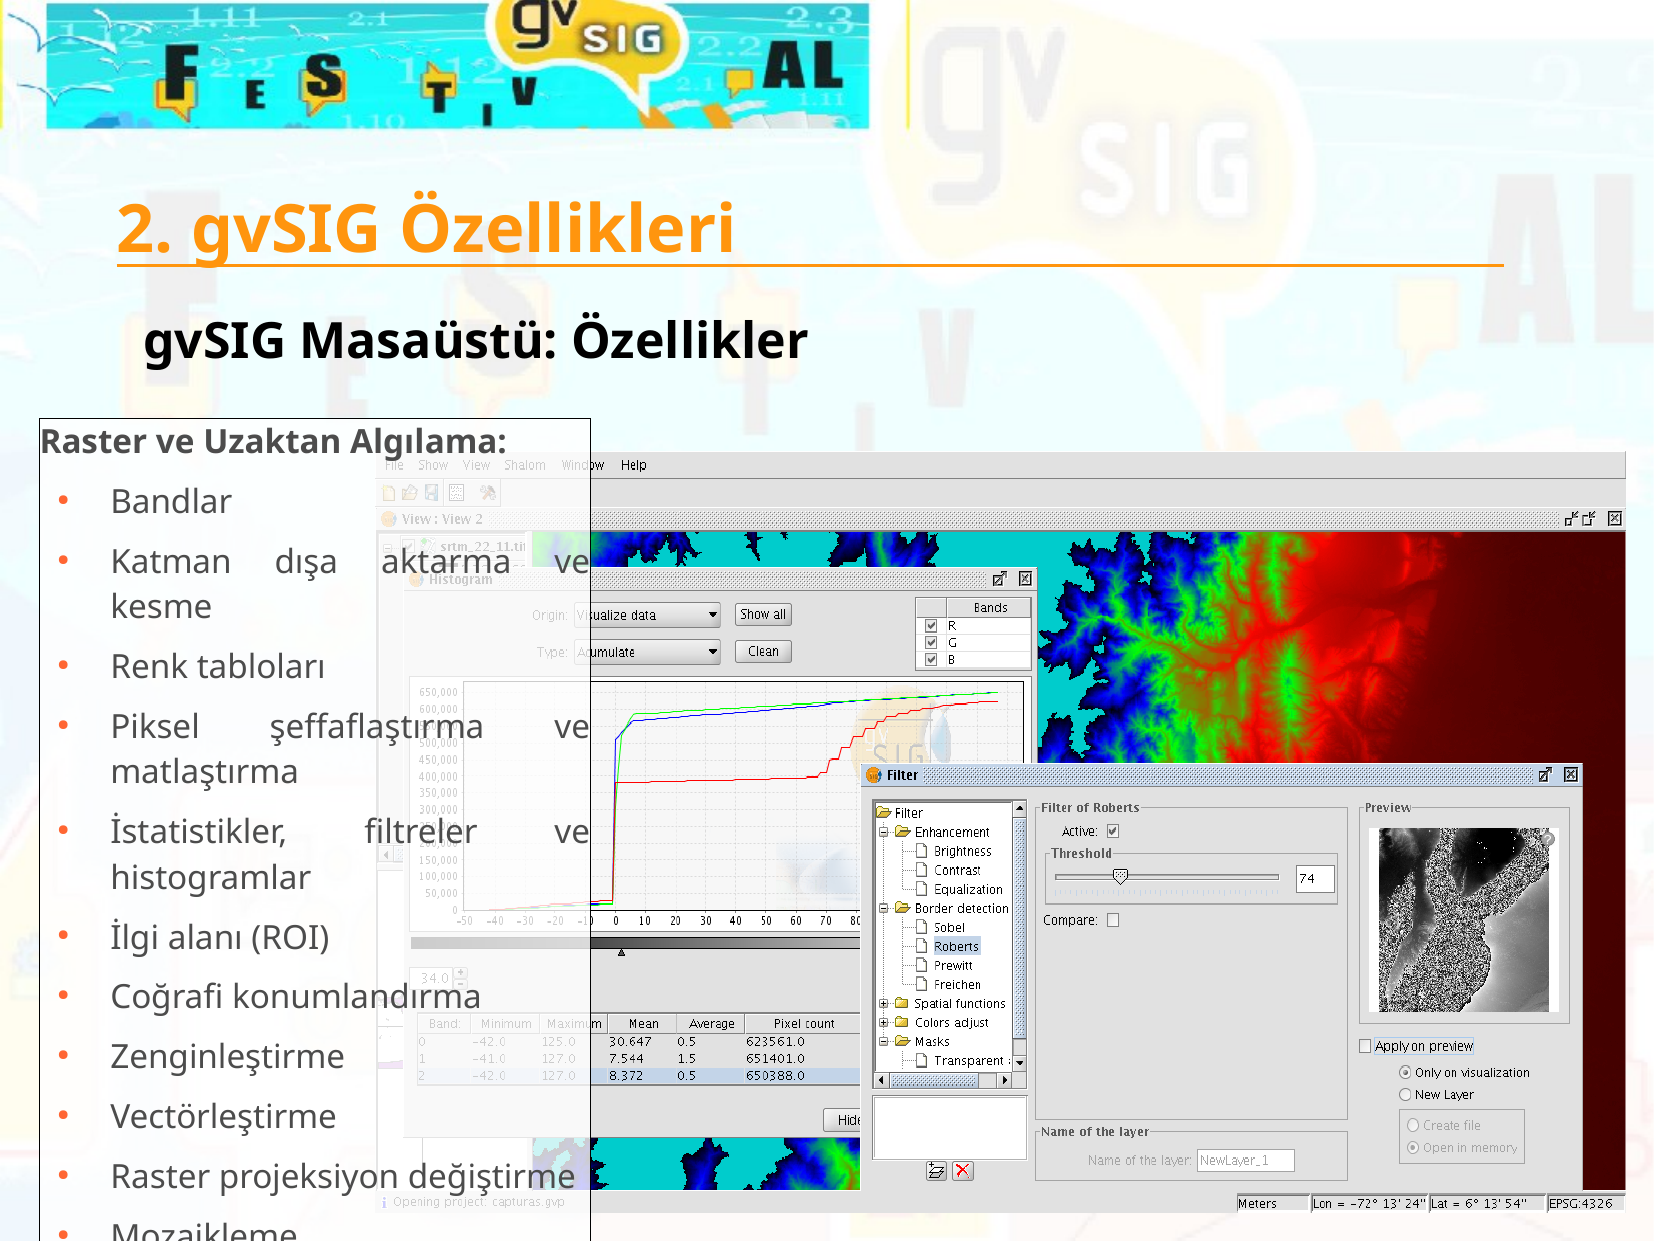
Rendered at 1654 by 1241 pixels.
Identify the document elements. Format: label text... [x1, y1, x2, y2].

title 2. gvSIG Özellikleri [116, 177, 1605, 276]
picture [0, 0, 1654, 1241]
title gvSIG Masaüstü: Özellikler [143, 260, 1439, 419]
list Raster ve Uzaktan Algılama: Bandlar Katman dışa aktarma ve kesme Renk tabloları Piksel şeffaflaştırma ve matlaştırma İstatistikler, filtreler ve histogramlar İlgi alanı (ROI) Coğrafi konumlandırma Zenginleştirme Vectörleştirme Raster projeksiyon değiştirme Mozaikleme ... [39, 418, 591, 1241]
